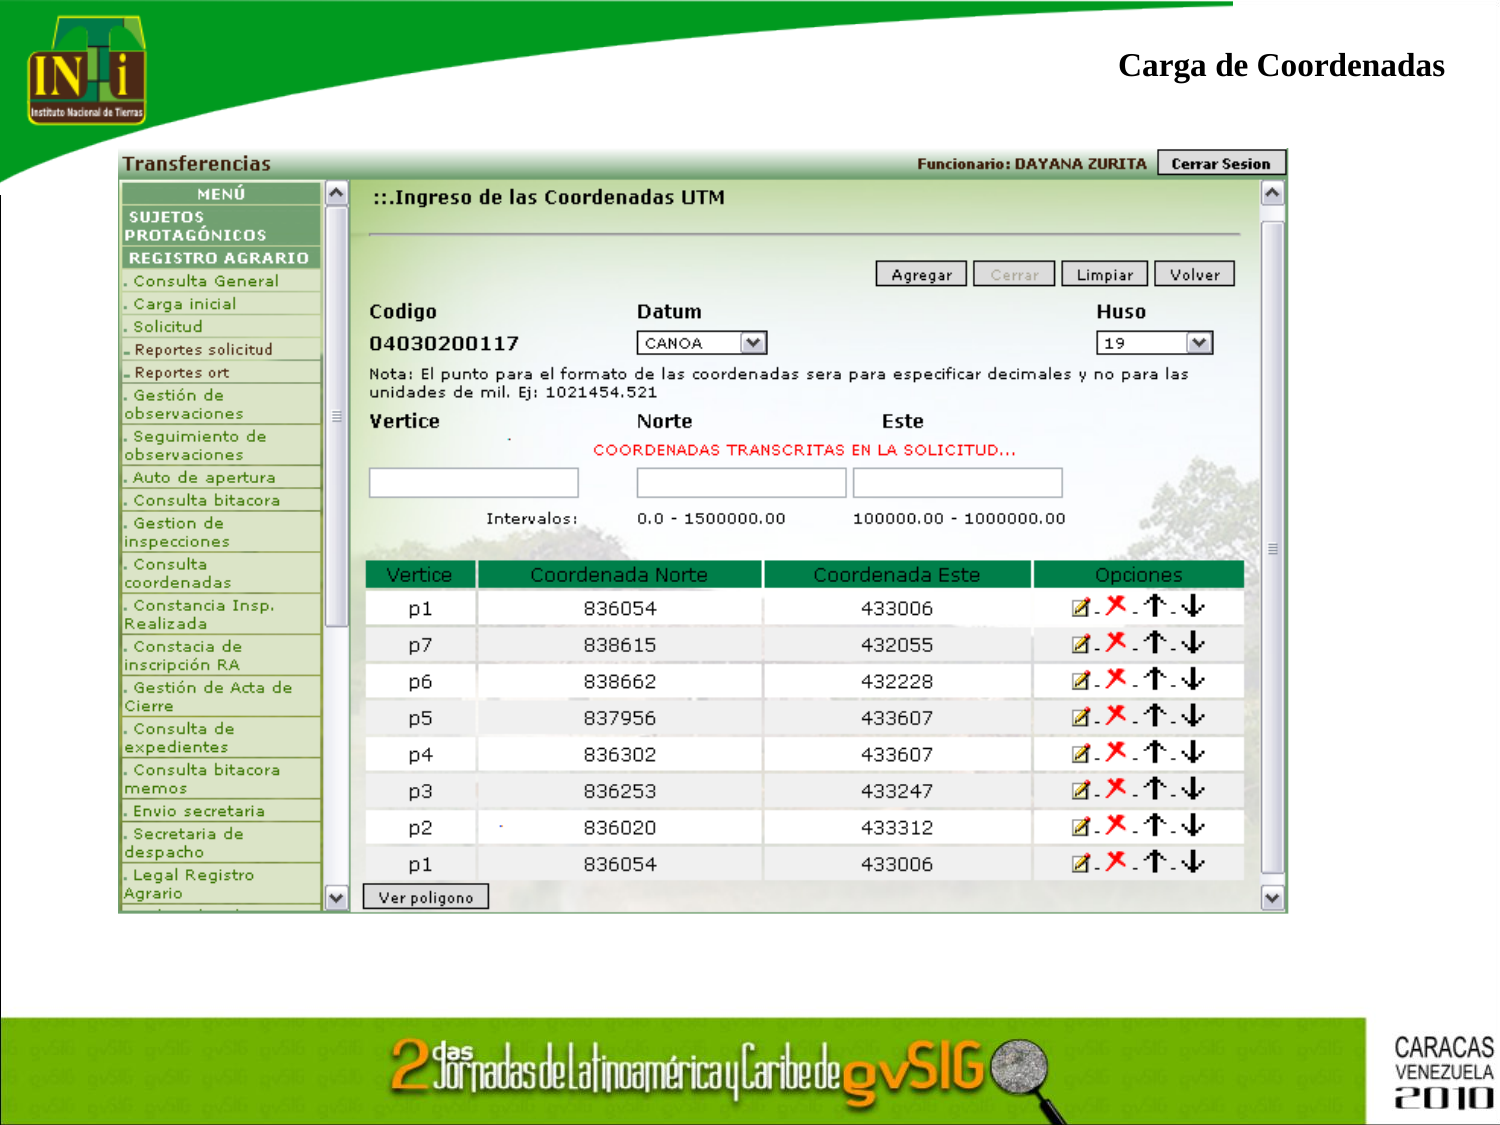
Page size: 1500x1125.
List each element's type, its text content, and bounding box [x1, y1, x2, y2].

picture [0, 0, 1500, 1125]
text_box Carga de Coordenadas [1103, 35, 1461, 91]
